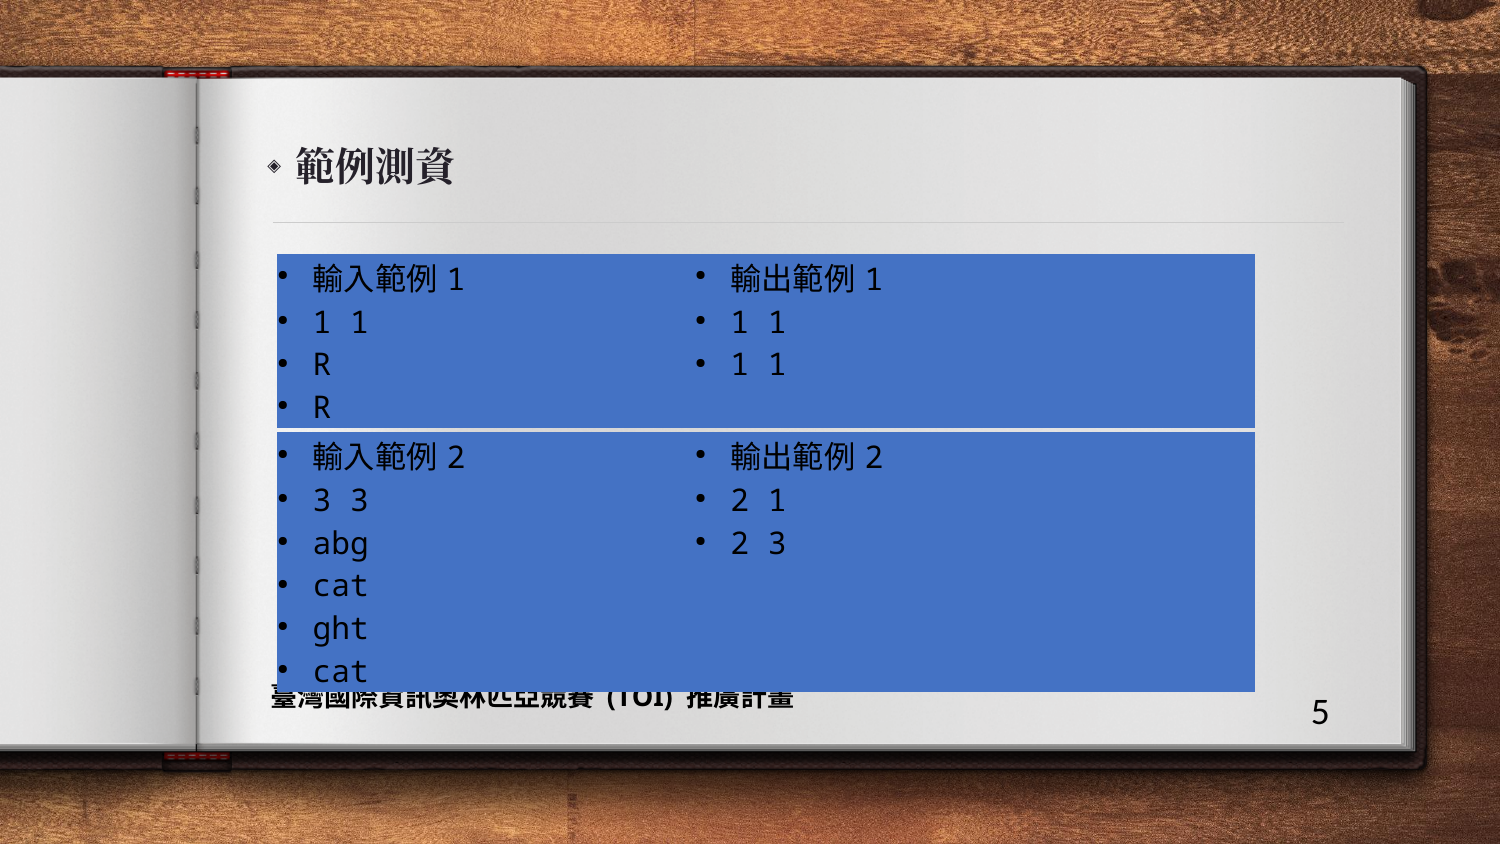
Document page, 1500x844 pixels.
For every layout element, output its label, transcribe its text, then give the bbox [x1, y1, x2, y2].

table_header 輸出範例1 1 1 1 1 [695, 254, 1255, 428]
list 範例測資 [252, 126, 1194, 205]
table_header 輸入範例1 1 1 R R [277, 254, 695, 428]
table_header 輸出範例2 2 1 2 3 [695, 432, 1255, 692]
text_box [1295, 672, 1386, 737]
table_header 輸入範例2 3 3 abg cat ght cat [277, 432, 695, 692]
